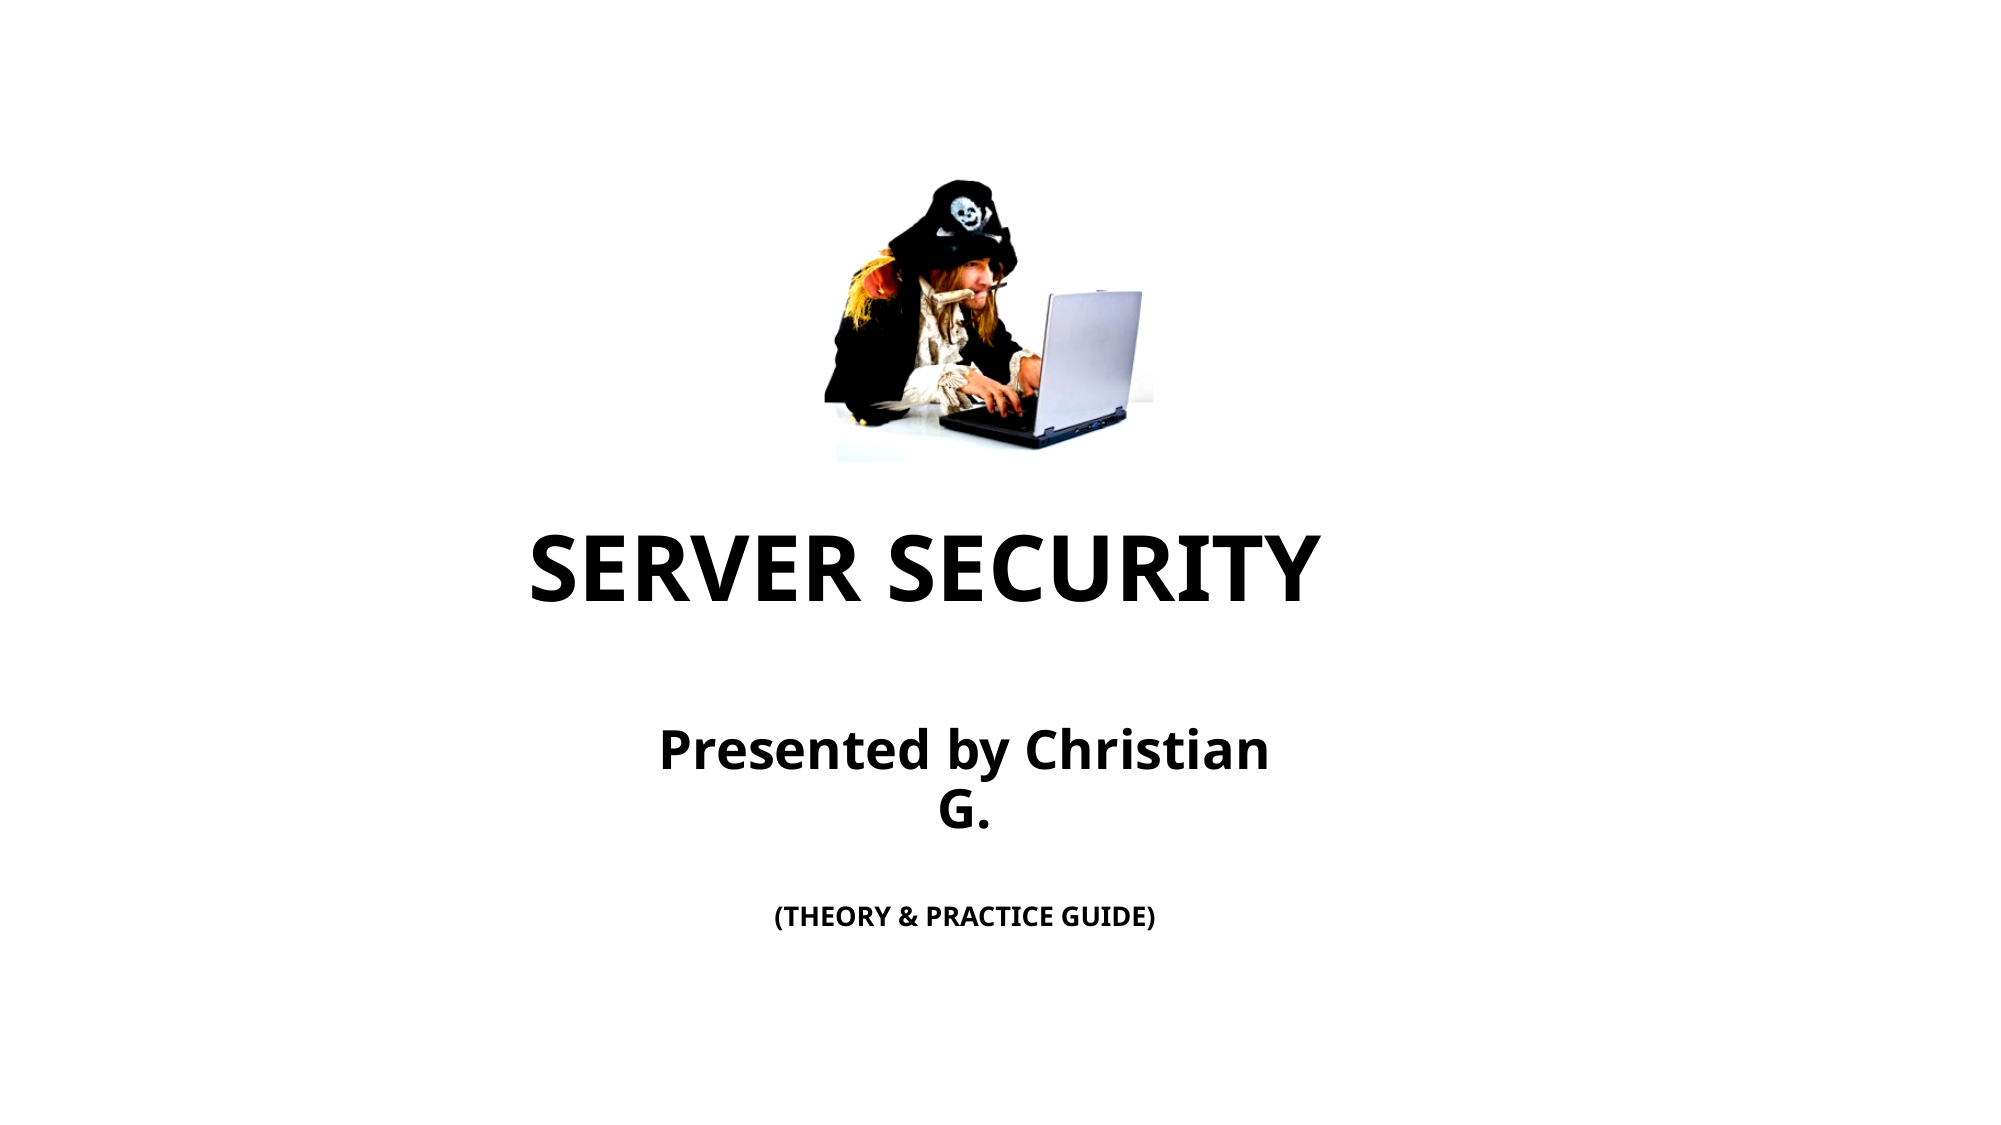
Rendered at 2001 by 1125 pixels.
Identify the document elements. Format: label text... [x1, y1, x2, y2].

picture [824, 170, 1153, 462]
subtitle Presented by Christian G. (THEORY & PRACTICE GUIDE) [643, 715, 1288, 906]
title SERVER SECURITY [513, 501, 1430, 654]
